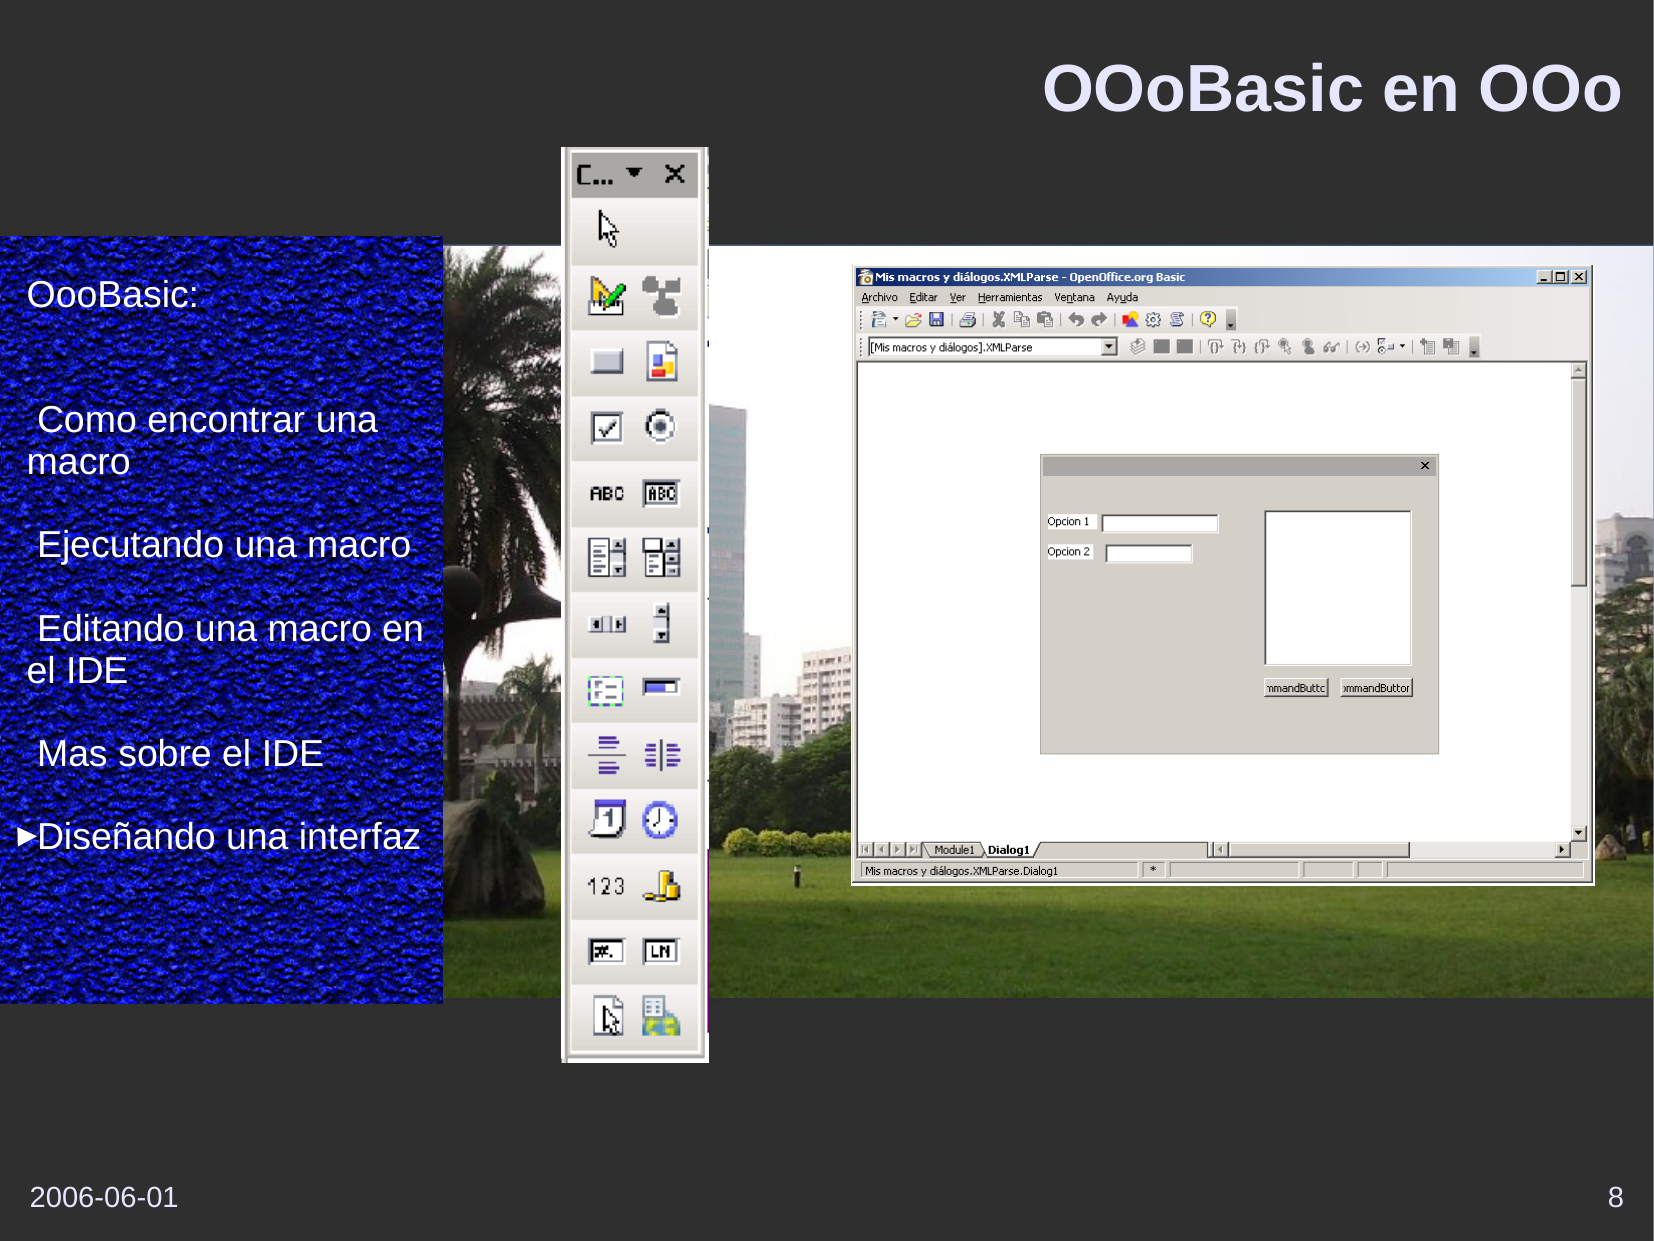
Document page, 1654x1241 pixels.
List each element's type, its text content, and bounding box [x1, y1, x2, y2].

title OOoBasic en OOo [29, 29, 1625, 148]
text_box [17, 827, 37, 847]
text_box OooBasic: Como encontrar una macro Ejecutando una macro Editando una macro en el IDE Mas sobre el IDE Diseñando una interfaz [11, 265, 455, 866]
text_box [0, 236, 443, 1004]
picture [0, 0, 1654, 1241]
